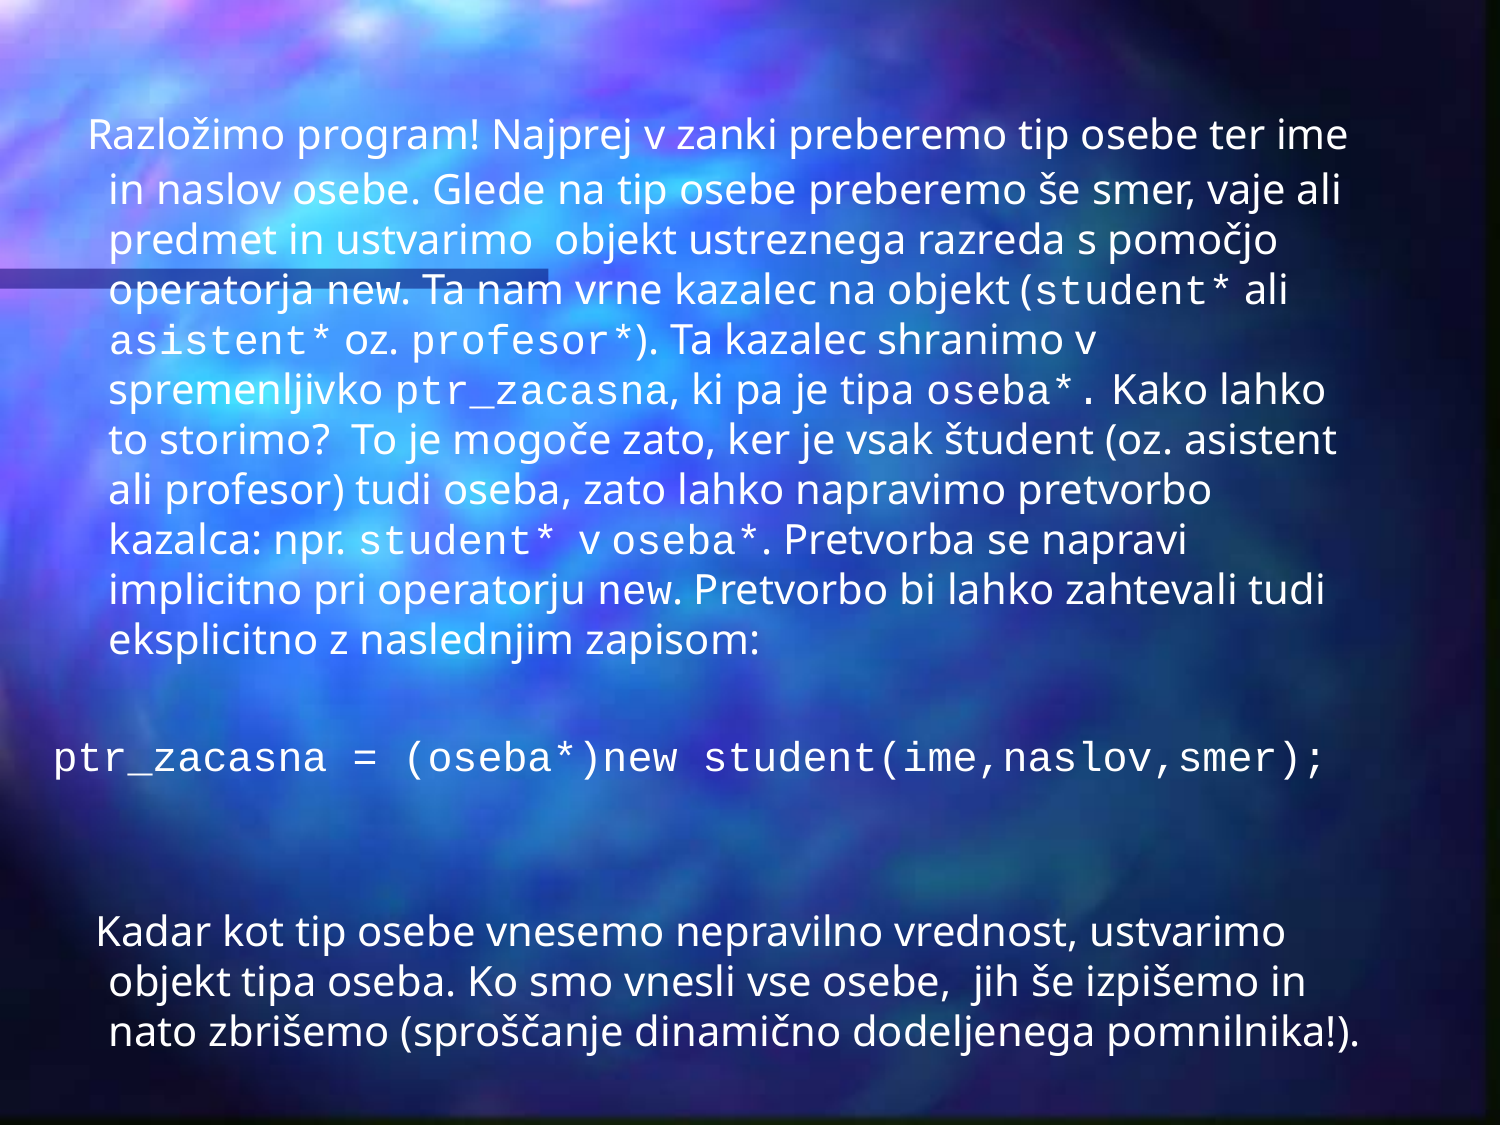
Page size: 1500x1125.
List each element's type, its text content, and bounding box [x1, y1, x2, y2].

list Razložimo program! Najprej v zanki preberemo tip osebe ter ime in naslov osebe. Glede na tip osebe preberemo še smer, vaje ali predmet in ustvarimo objekt ustreznega razreda s pomočjo operatorja new. Ta nam vrne kazalec na objekt (student* ali asistent* oz. profesor*). Ta kazalec shranimo v spremenljivko ptr_zacasna, ki pa je tipa oseba*. Kako lahko to storimo? To je mogoče zato, ker je vsak študent (oz. asistent ali profesor) tudi oseba, zato lahko napravimo pretvorbo kazalca: npr. student* v oseba*. Pretvorba se napravi implicitno pri operatorju new. Pretvorbo bi lahko zahtevali tudi eksplicitno z naslednjim zapisom: ptr_zacasna = (oseba*)new student(ime,naslov,smer); Kadar kot tip osebe vnesemo nepravilno vrednost, ustvarimo objekt tipa oseba. Ko smo vnesli vse osebe, jih še izpišemo in nato zbrišemo (sproščanje dinamično dodeljenega pomnilnika!). [37, 75, 1388, 1000]
picture [0, 0, 1500, 1125]
